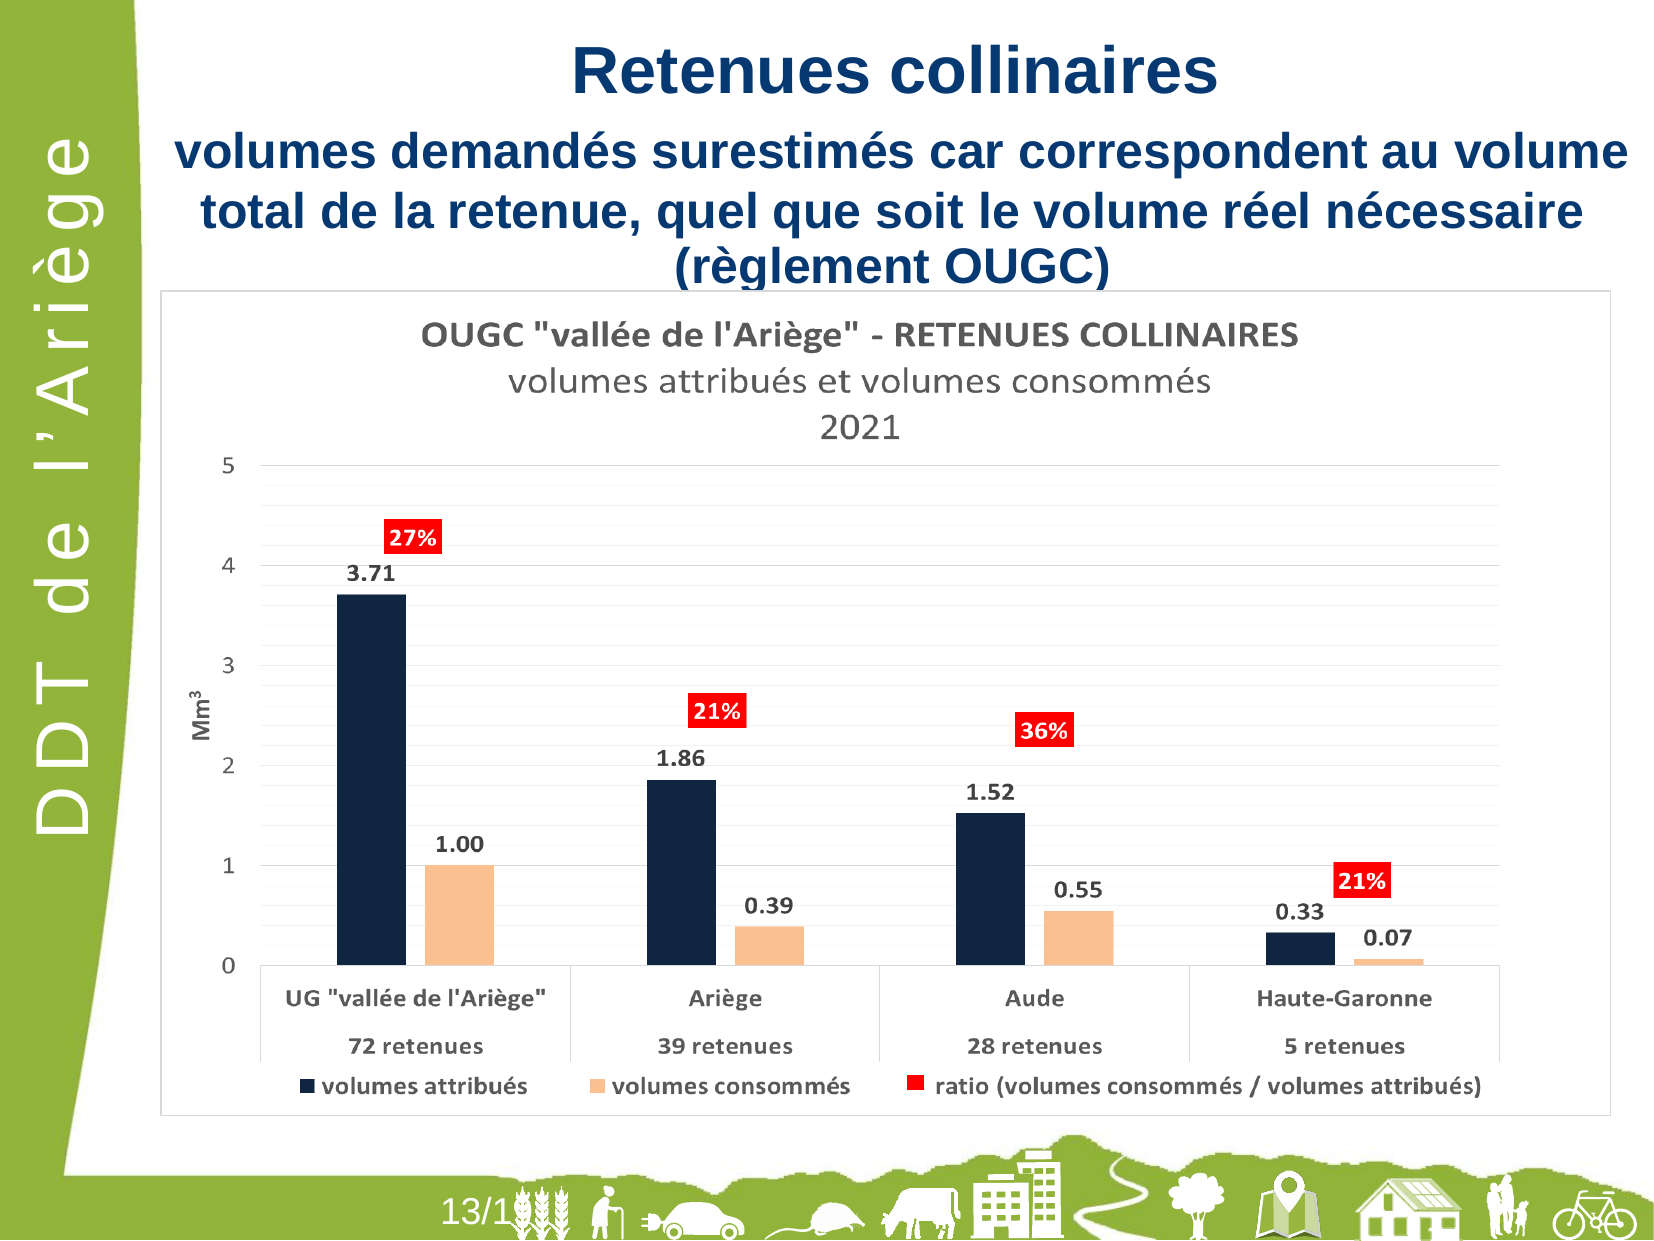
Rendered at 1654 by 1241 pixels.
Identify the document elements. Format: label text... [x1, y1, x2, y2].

picture [678, 1233, 725, 1240]
picture [0, 0, 1654, 1241]
picture [1608, 1212, 1633, 1237]
picture [1575, 1207, 1612, 1240]
picture [1602, 1203, 1612, 1222]
picture [670, 1229, 678, 1236]
picture [1608, 1214, 1617, 1223]
picture [726, 1229, 733, 1237]
title Retenues collinaires volumes demandés surestimés car correspondent au volume total de la retenue, quel que soit le volume réel nécessaire (règlement OUGC) [155, 33, 1631, 295]
picture [1556, 1212, 1582, 1237]
picture [1579, 1200, 1607, 1217]
